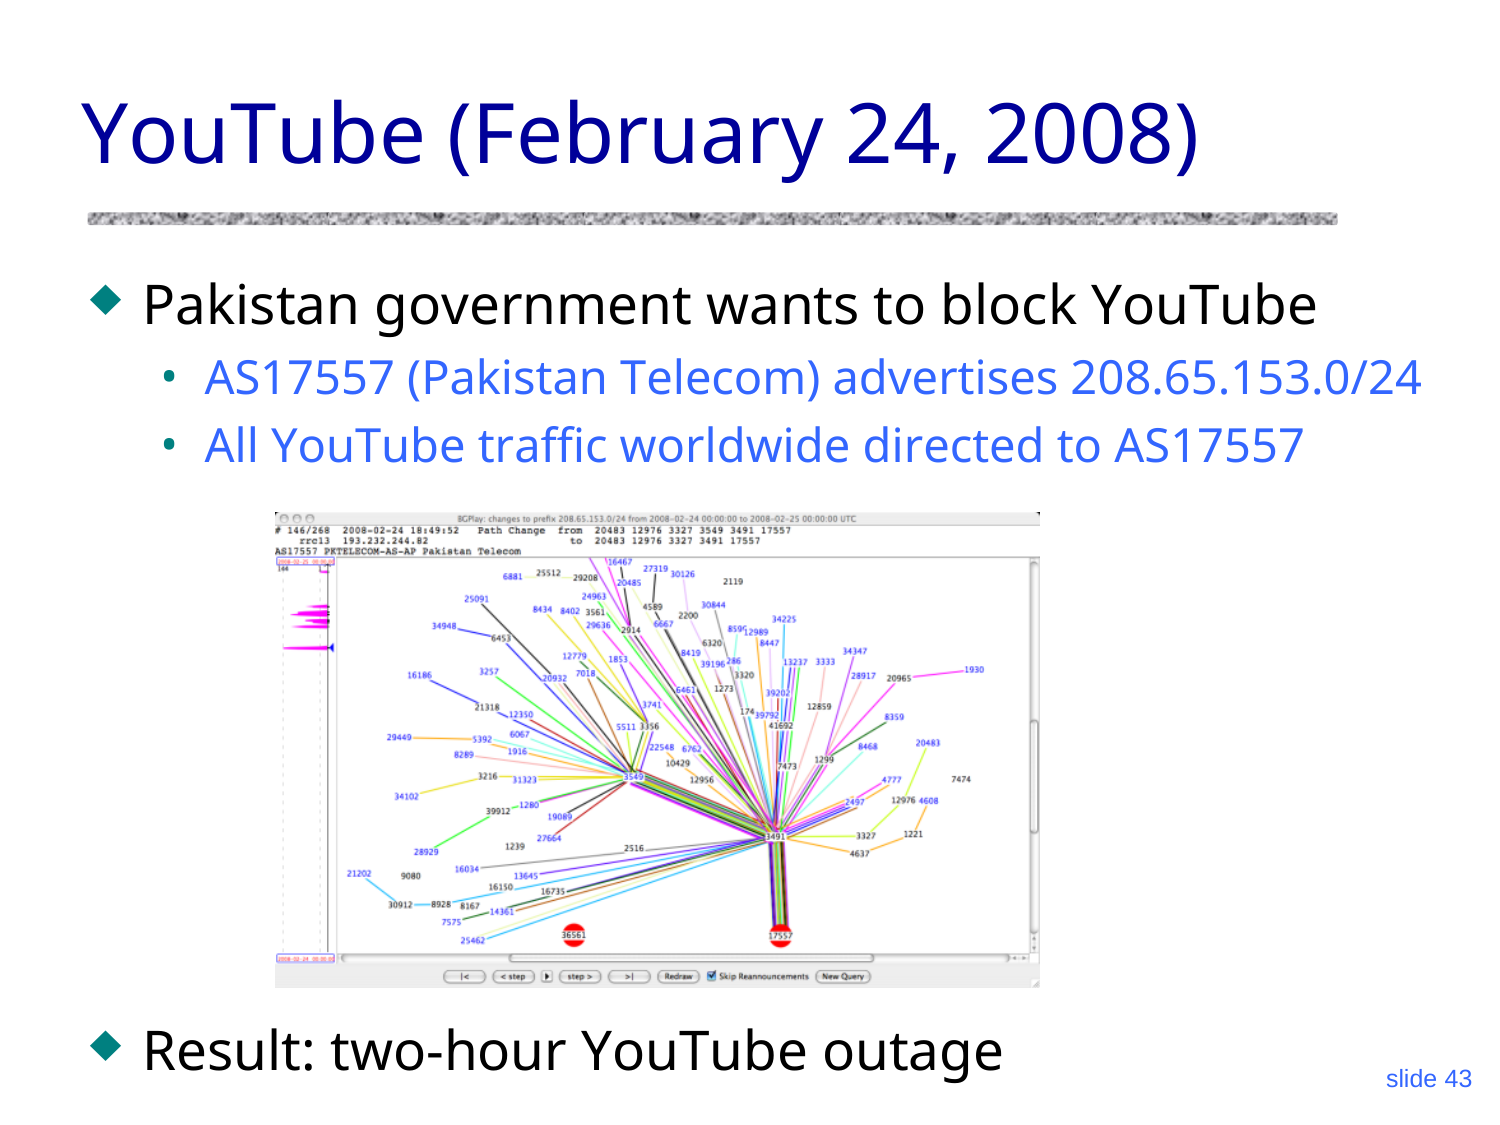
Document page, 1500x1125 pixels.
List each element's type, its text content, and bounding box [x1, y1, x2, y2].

list Pakistan government wants to block YouTube AS17557 (Pakistan Telecom) advertises 208.65.153.0/24 All YouTube traffic worldwide directed to AS17557 Result: two-hour YouTube outage [75, 262, 1488, 1101]
picture [275, 512, 1040, 988]
title YouTube (February 24, 2008) [66, 37, 1425, 188]
picture [87, 212, 1338, 226]
